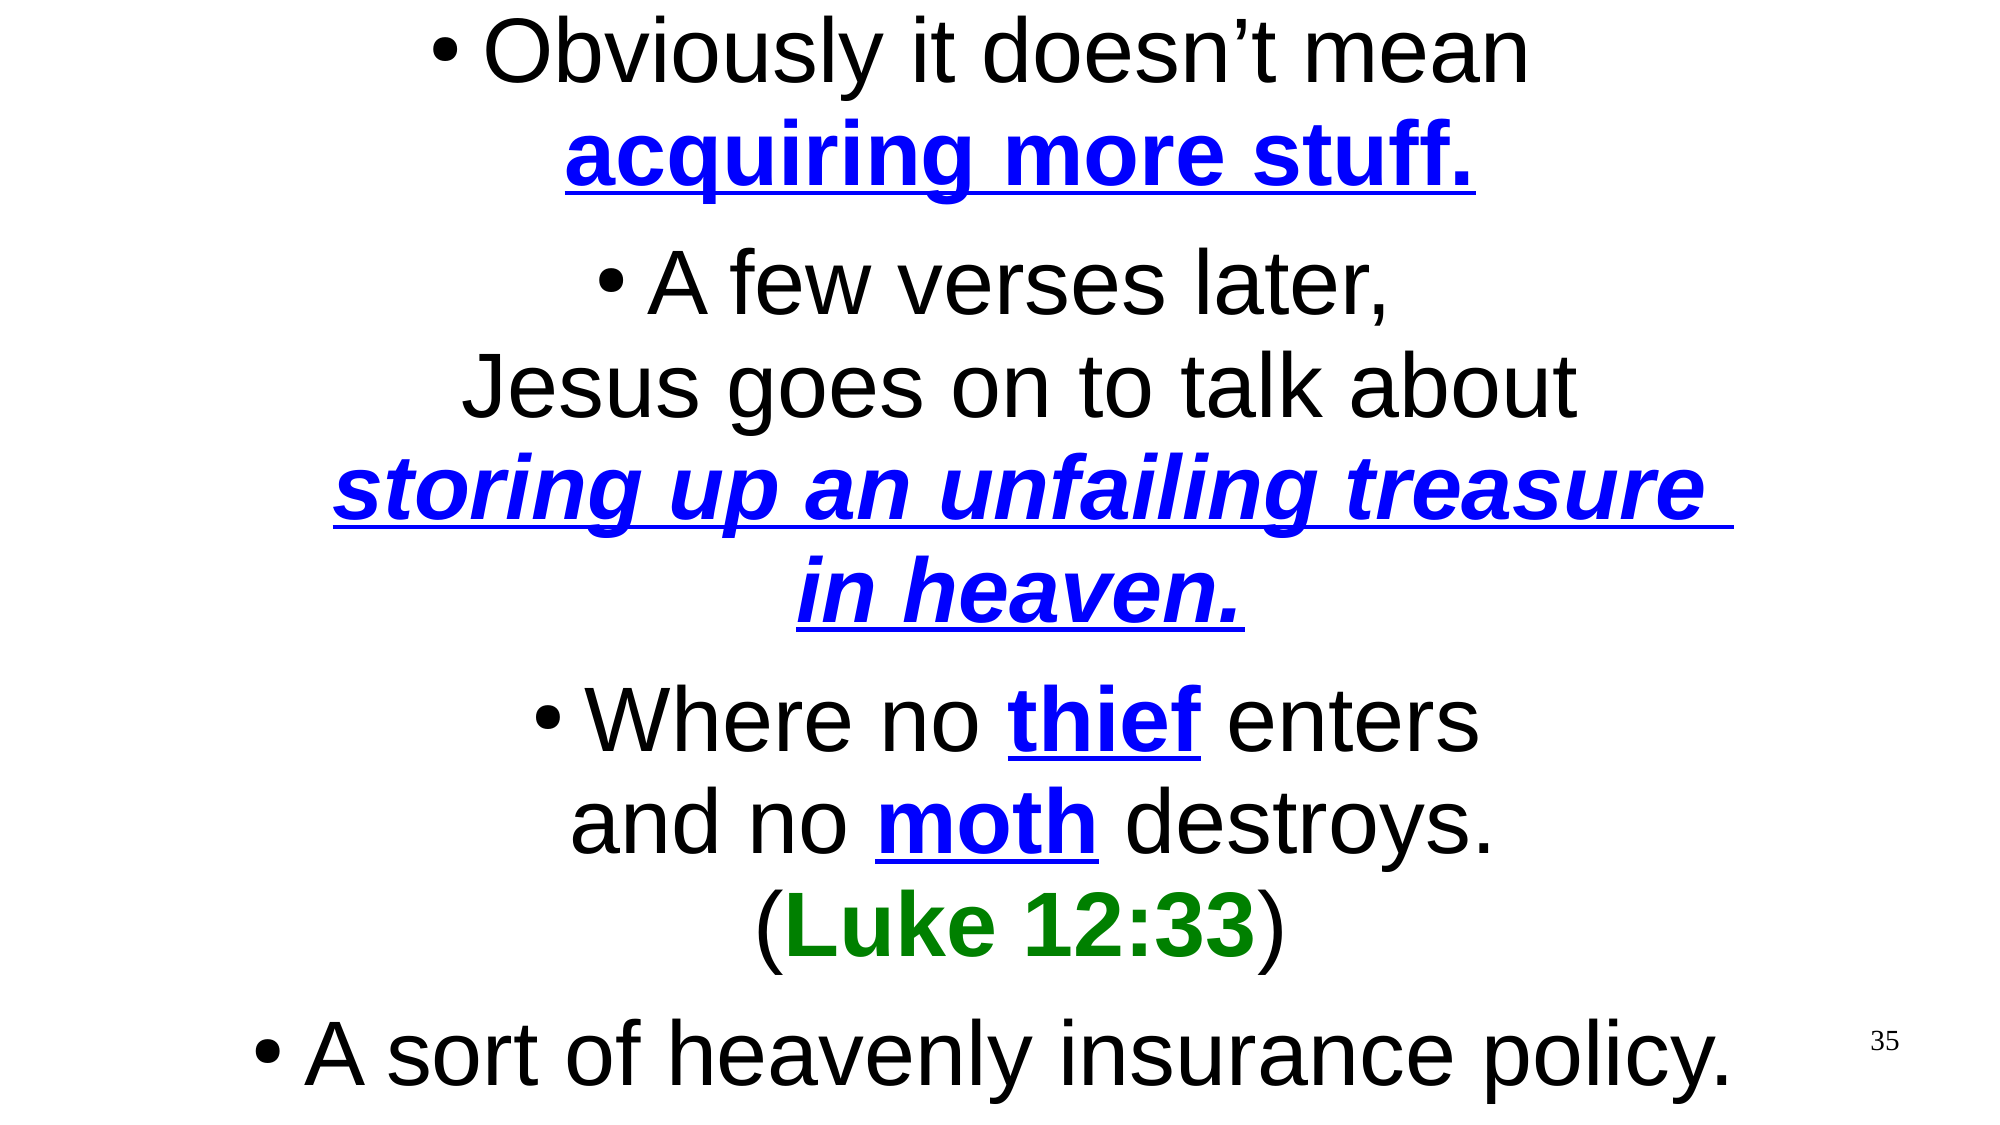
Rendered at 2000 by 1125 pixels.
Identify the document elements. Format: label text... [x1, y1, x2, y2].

list Obviously it doesn’t mean acquiring more stuff. A few verses later, Jesus goes on to talk about storing up an unfailing treasure in heaven. Where no thief enters and no moth destroys. (Luke 12:33) A sort of heavenly insurance policy. [0, 0, 1996, 1123]
